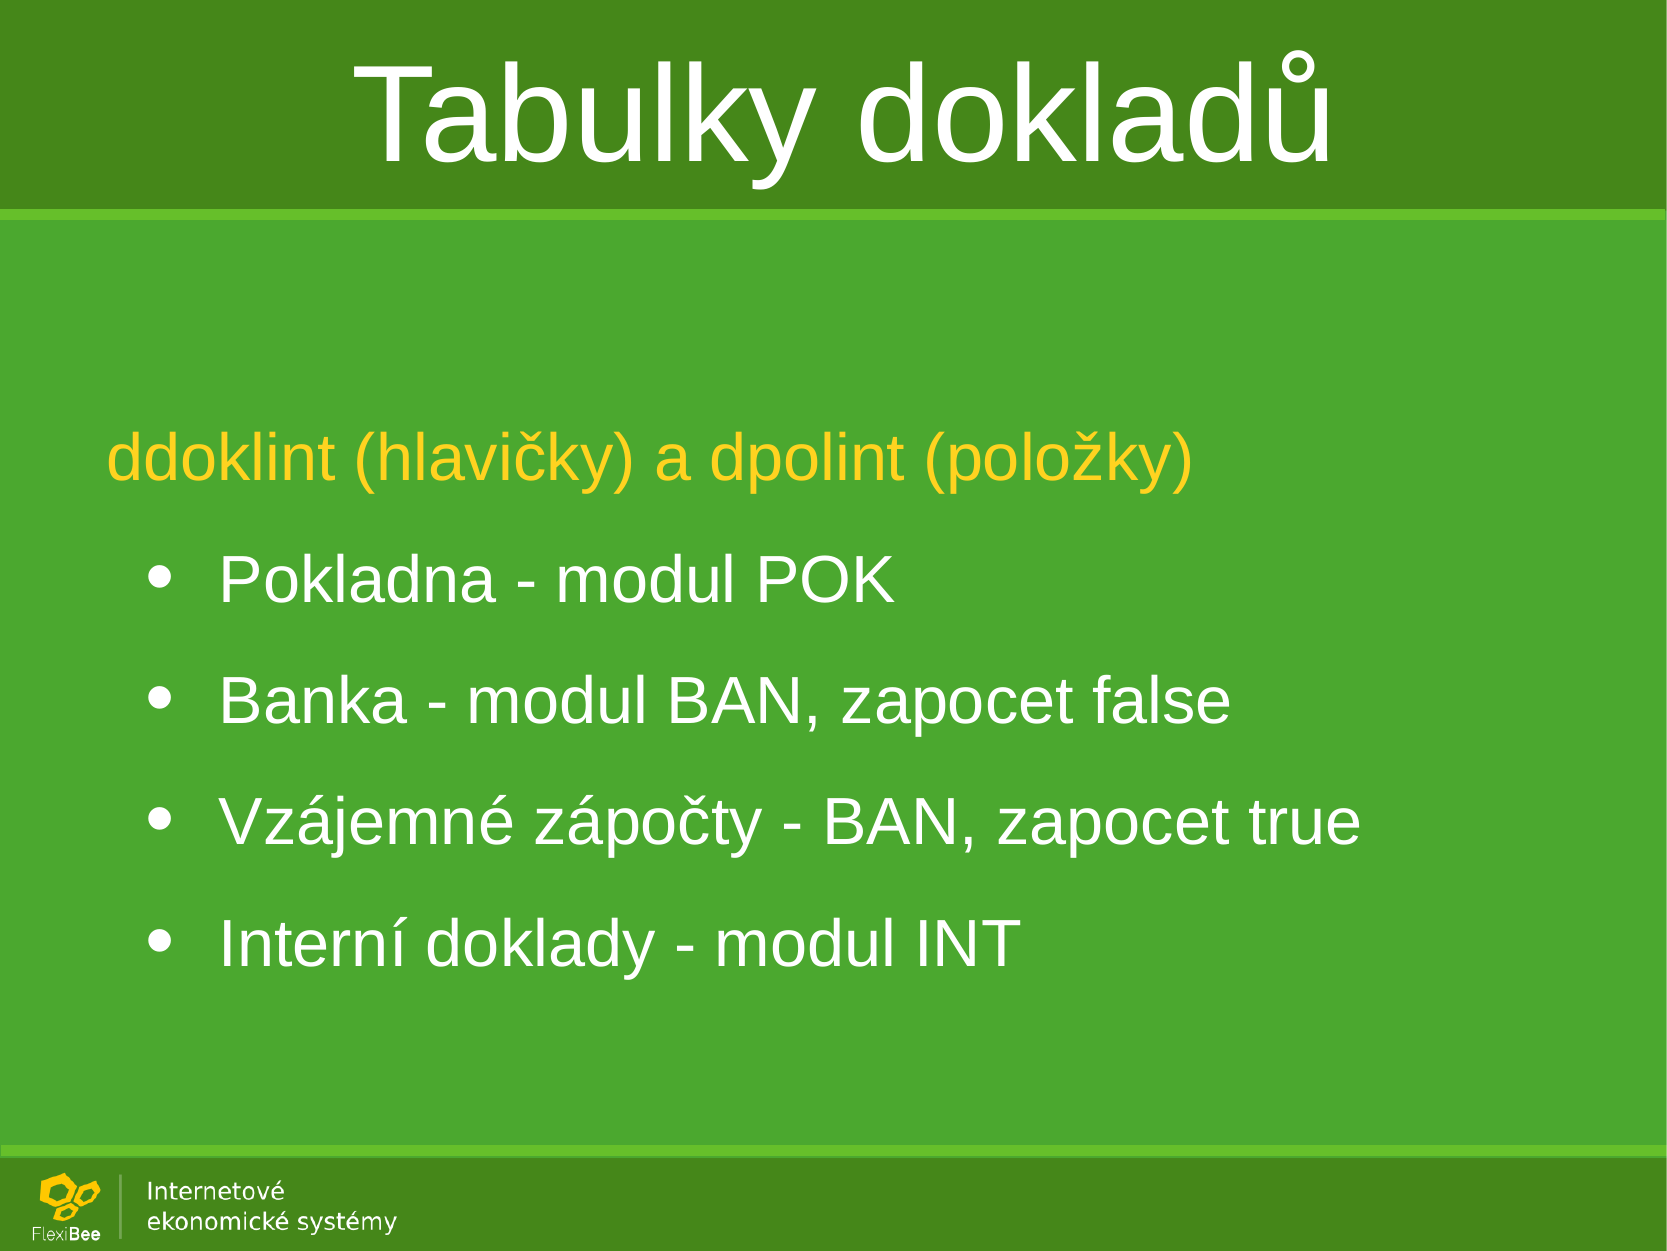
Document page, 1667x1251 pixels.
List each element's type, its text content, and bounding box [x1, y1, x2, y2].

picture [0, 0, 1667, 1251]
list ddoklint (hlavičky) a dpolint (položky) Pokladna - modul POK Banka - modul BAN, zapocet false Vzájemné zápočty - BAN, zapocet true Interní doklady - modul INT [106, 295, 1560, 1099]
title Tabulky dokladů [118, 0, 1571, 361]
